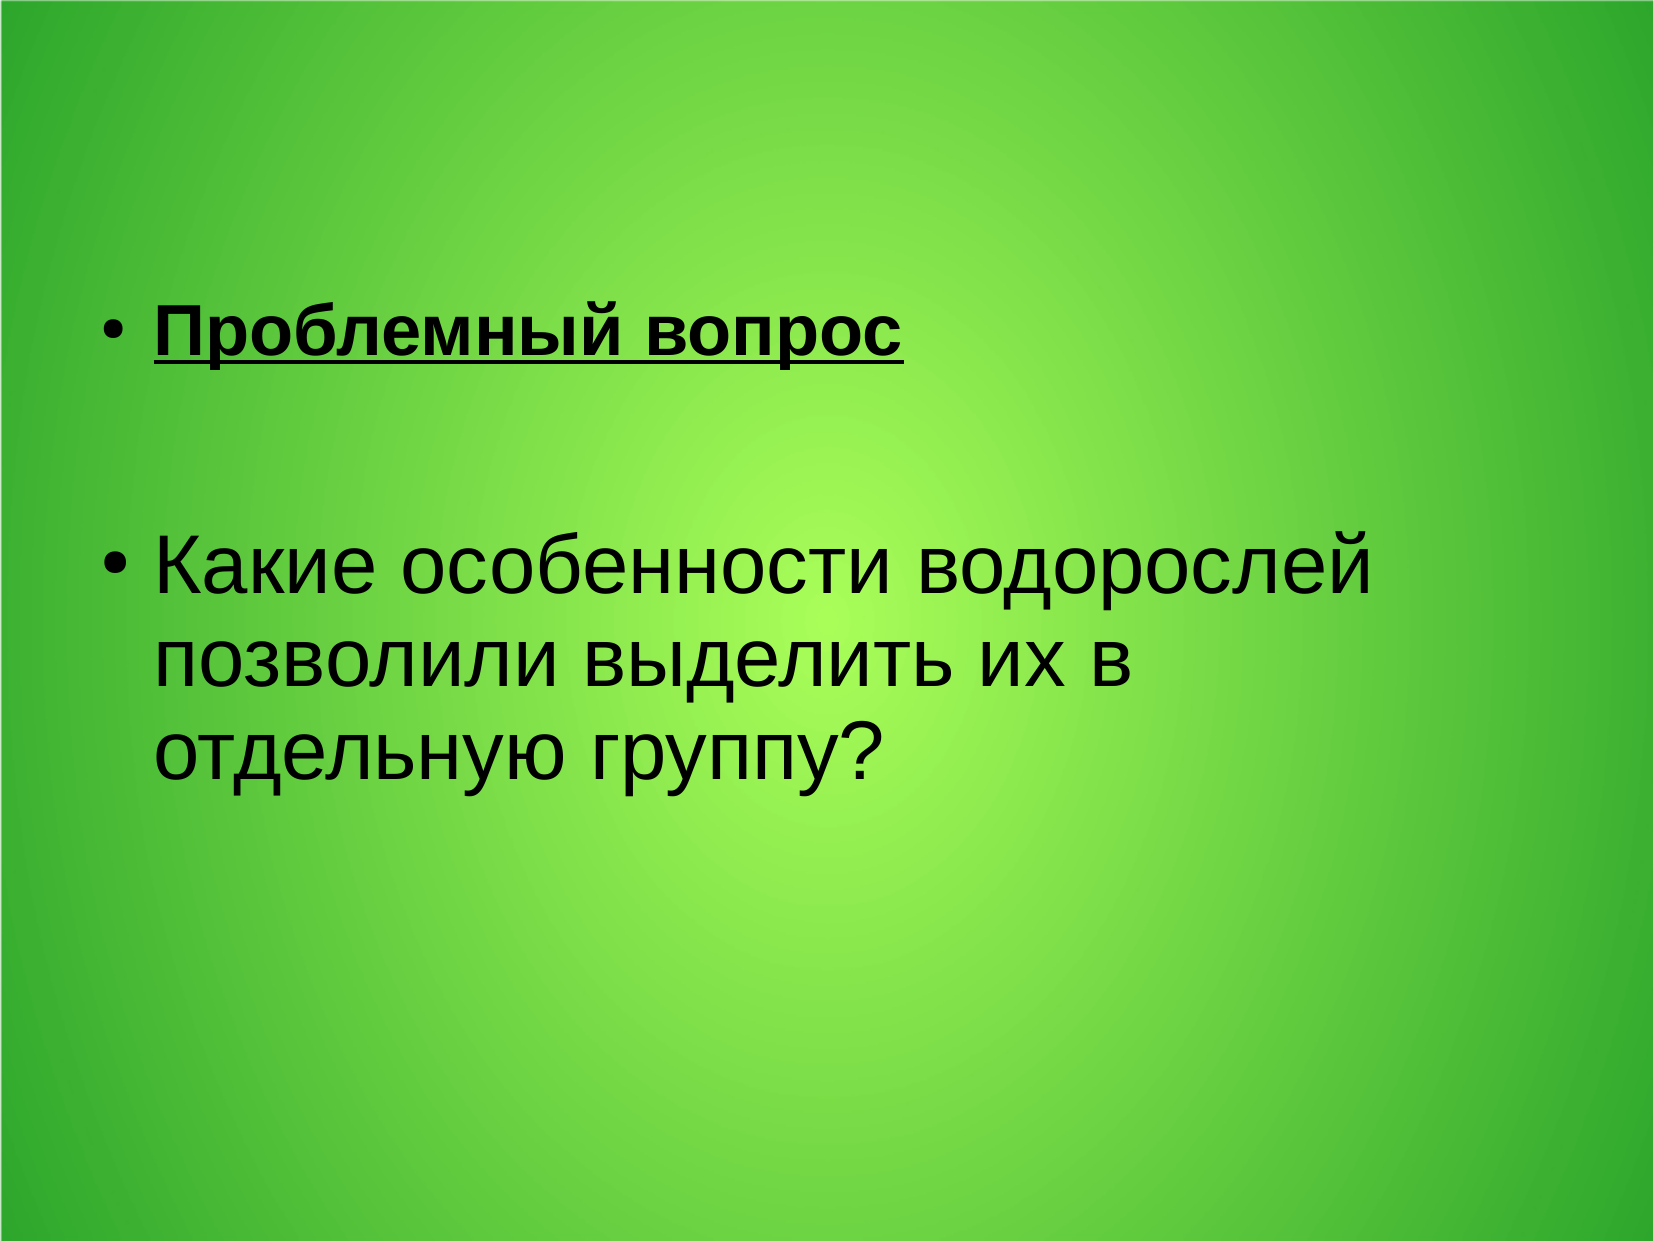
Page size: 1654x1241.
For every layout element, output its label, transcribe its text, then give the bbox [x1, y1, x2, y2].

picture [0, 0, 1654, 1241]
list Проблемный вопрос Какие особенности водорослей позволили выделить их в отдельную группу? [82, 290, 1571, 1010]
